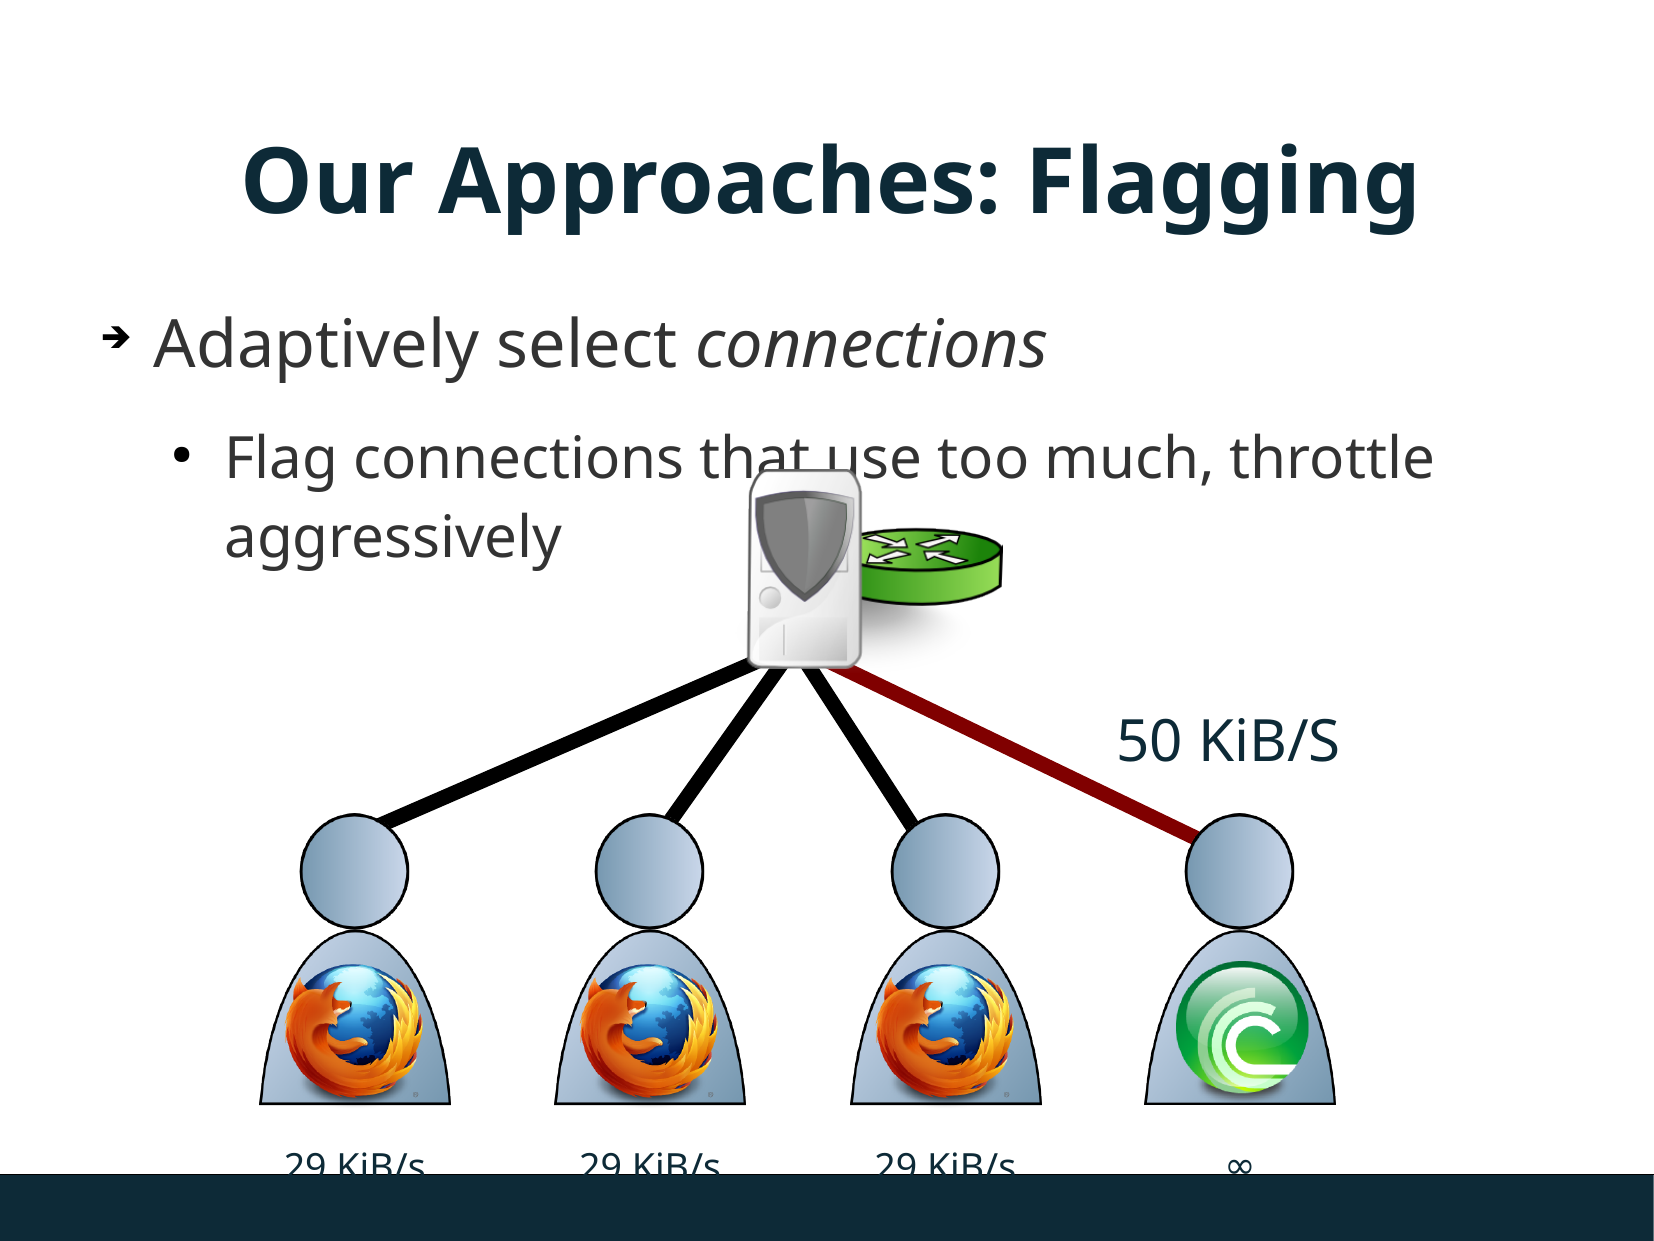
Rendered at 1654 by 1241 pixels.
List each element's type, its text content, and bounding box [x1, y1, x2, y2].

text_box 50 KiB/S [1101, 692, 1417, 775]
picture [259, 813, 451, 1111]
list Adaptively select connections Flag connections that use too much, throttle aggressively [82, 296, 1571, 1115]
picture [735, 469, 1003, 676]
picture [554, 813, 746, 1111]
picture [850, 813, 1042, 1111]
picture [1144, 813, 1336, 1106]
title Our Approaches: Flagging [86, 74, 1575, 282]
